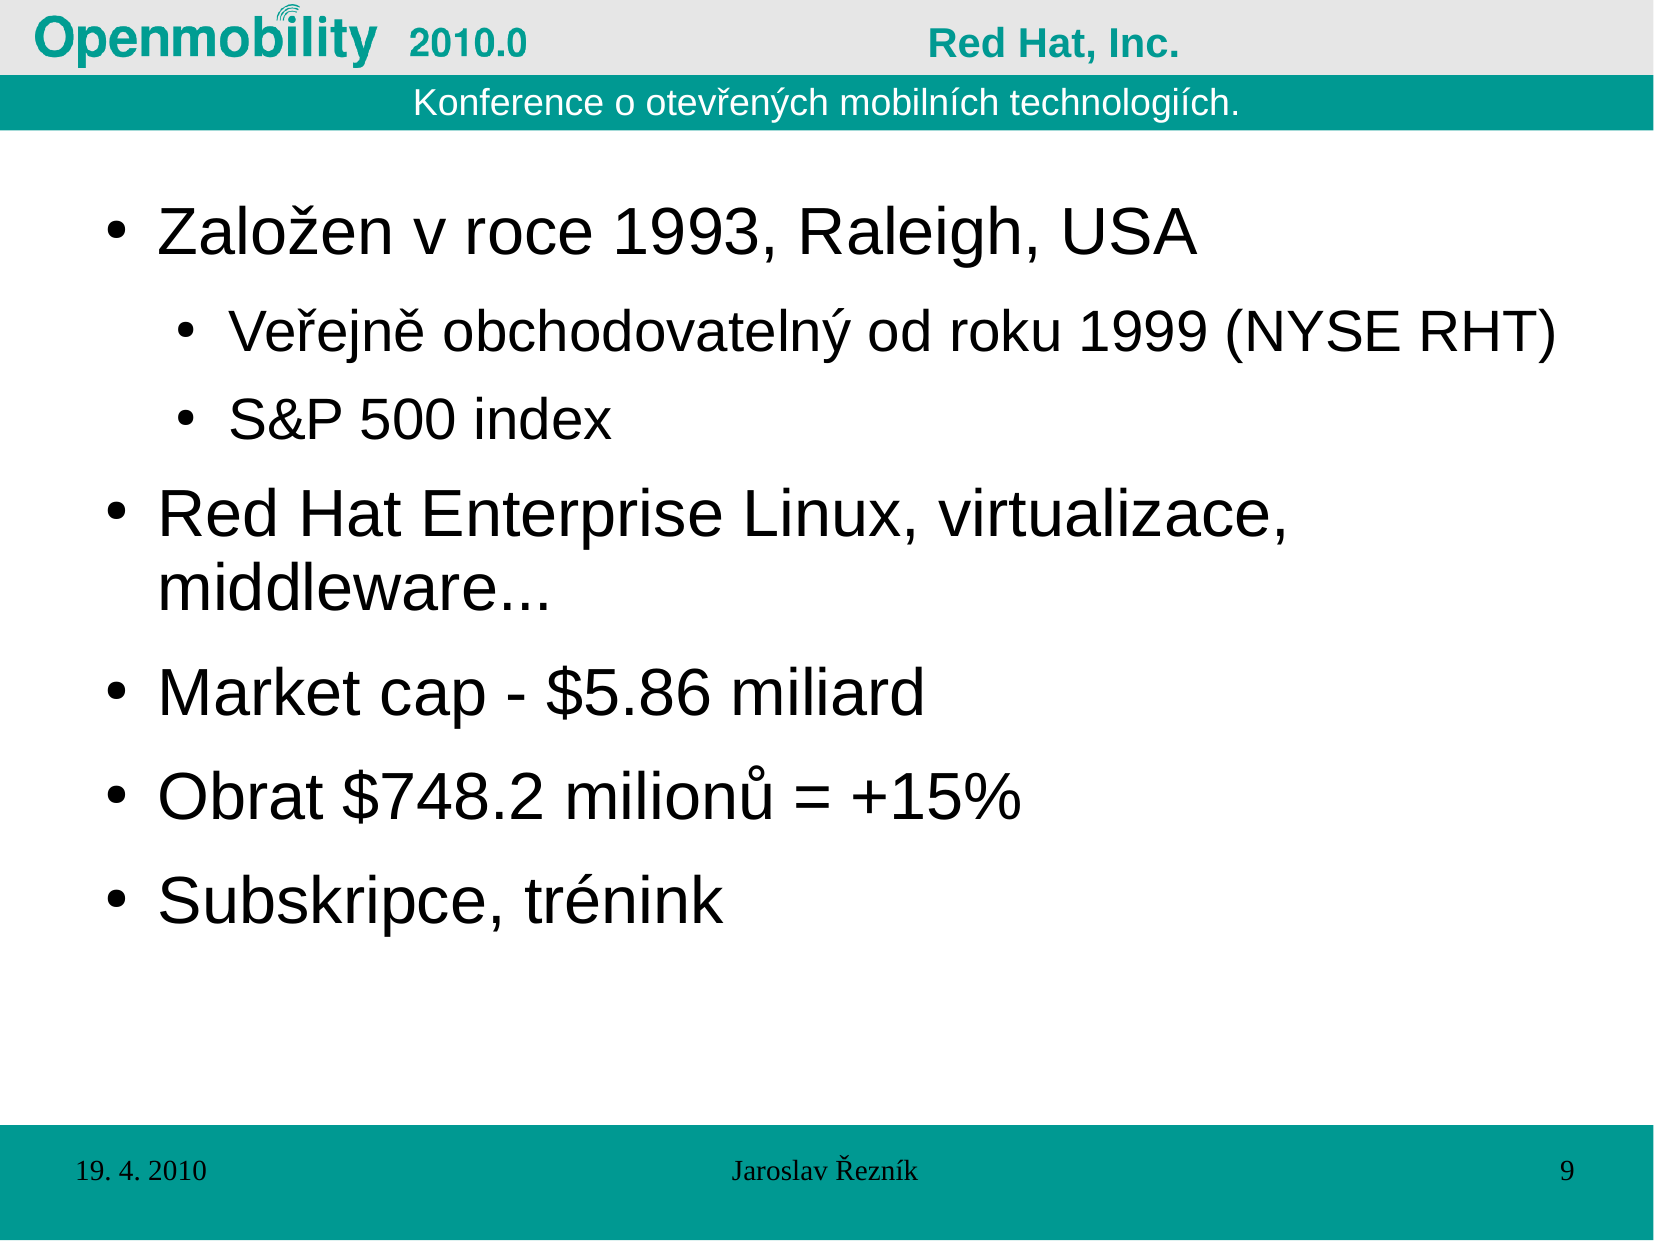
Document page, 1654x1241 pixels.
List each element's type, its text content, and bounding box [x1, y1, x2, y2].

list Založen v roce 1993, Raleigh, USA Veřejně obchodovatelný od roku 1999 (NYSE RHT) S&P 500 index Red Hat Enterprise Linux, virtualizace, middleware... Market cap - $5.86 miliard Obrat $748.2 milionů = +15% Subskripce, trénink [86, 194, 1576, 1073]
title Red Hat, Inc. [570, 19, 1538, 68]
picture [35, 4, 526, 68]
